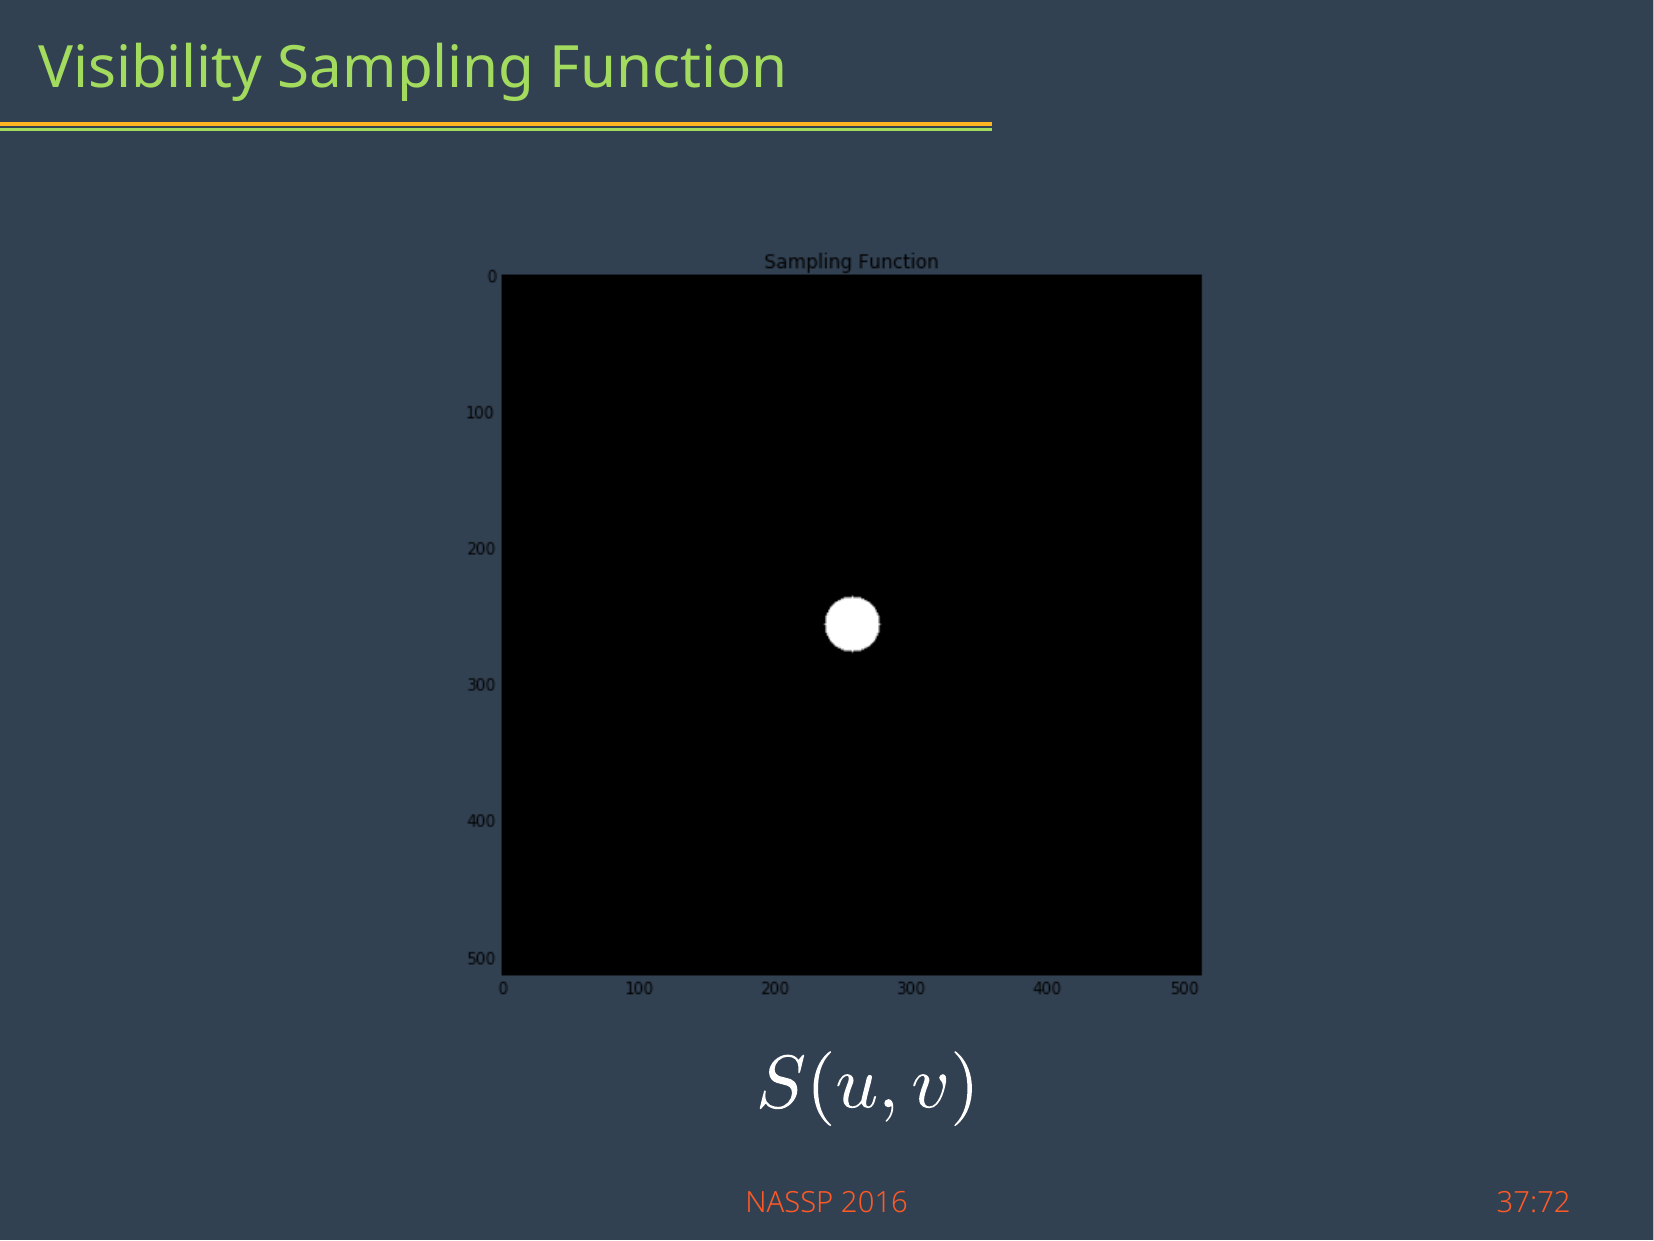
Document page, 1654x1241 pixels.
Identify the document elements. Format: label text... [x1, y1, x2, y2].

picture [455, 242, 1210, 1008]
text_box [755, 1051, 980, 1127]
text_box Visibility Sampling Function [23, 17, 1182, 103]
